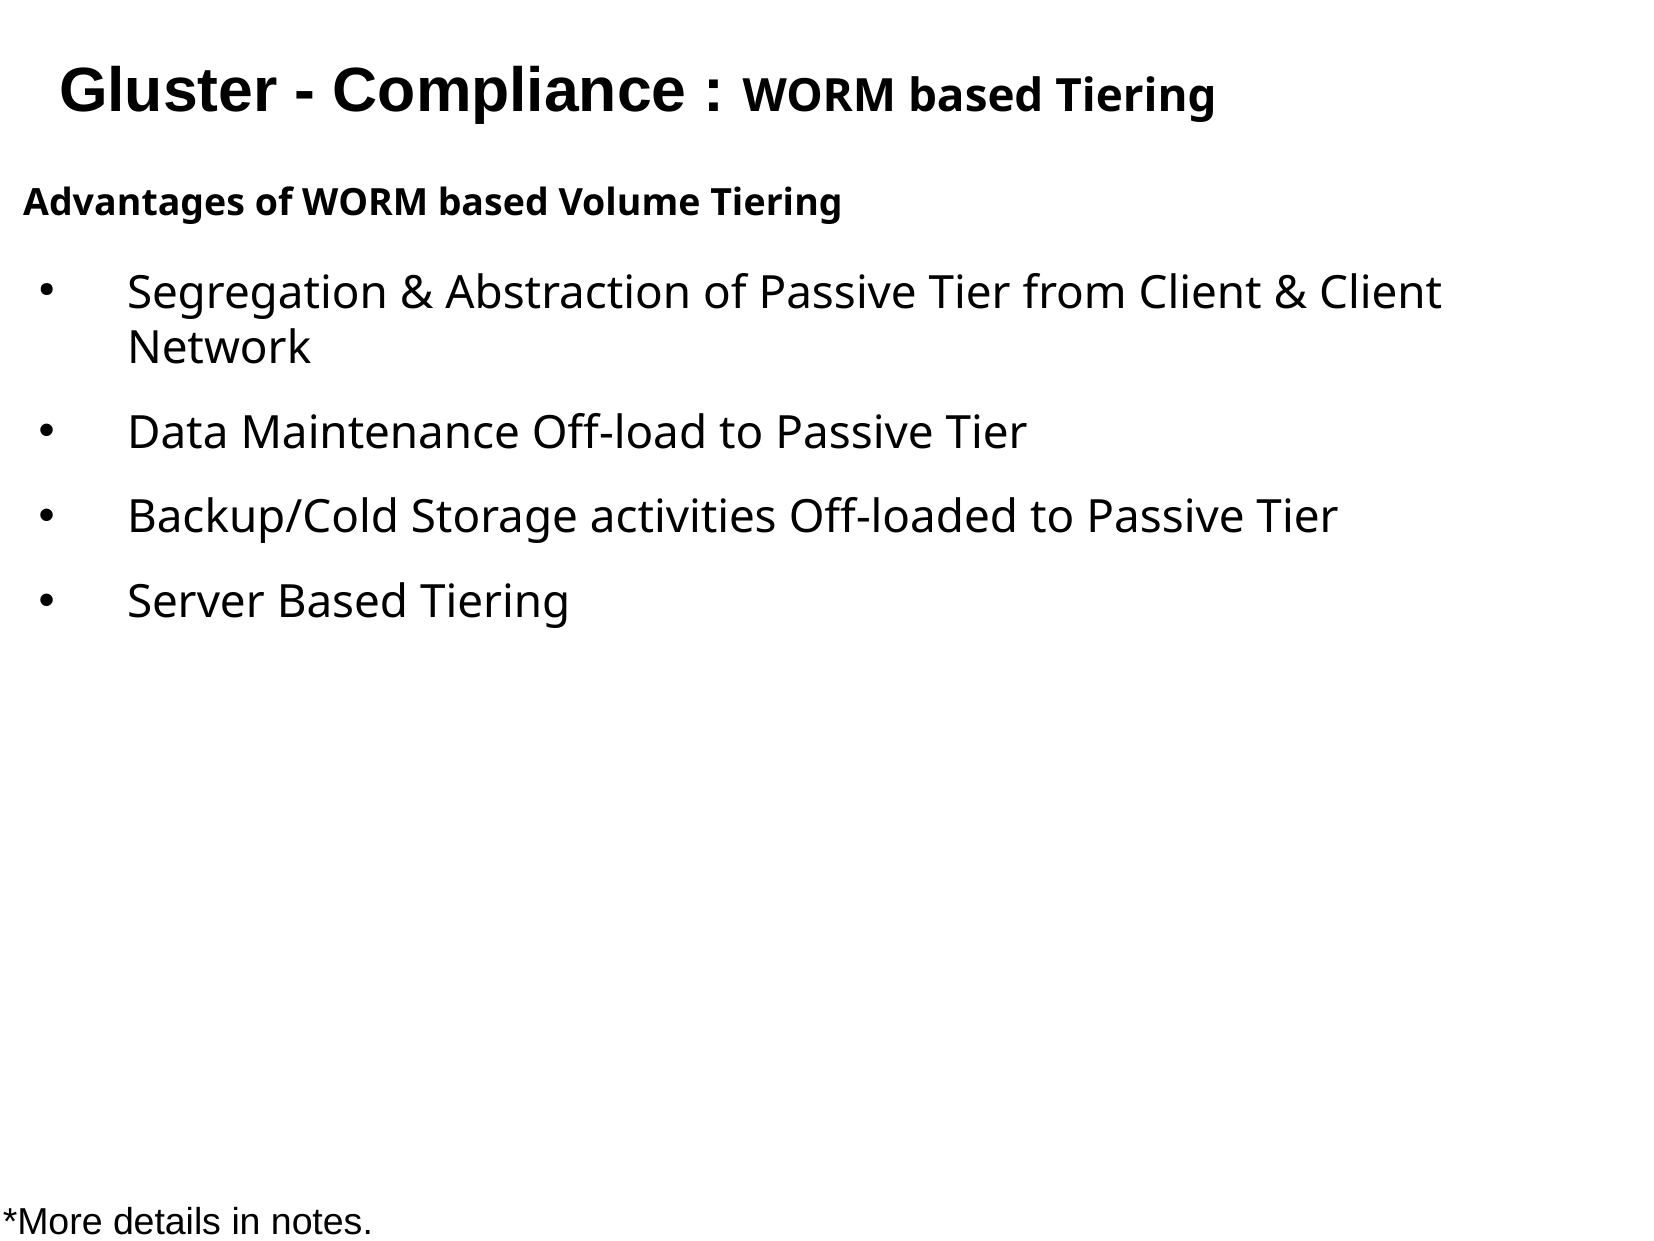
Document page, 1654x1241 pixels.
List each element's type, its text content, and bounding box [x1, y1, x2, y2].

text_box Gluster - Compliance : WORM based Tiering [23, 0, 1512, 178]
text_box Advantages of WORM based Volume Tiering [8, 167, 839, 233]
text_box Segregation & Abstraction of Passive Tier from Client & Client Network Data Maintenance Off-load to Passive Tier Backup/Cold Storage activities Off-loaded to Passive Tier Server Based Tiering [38, 262, 1619, 713]
text_box *More details in notes. [0, 1192, 1477, 1241]
